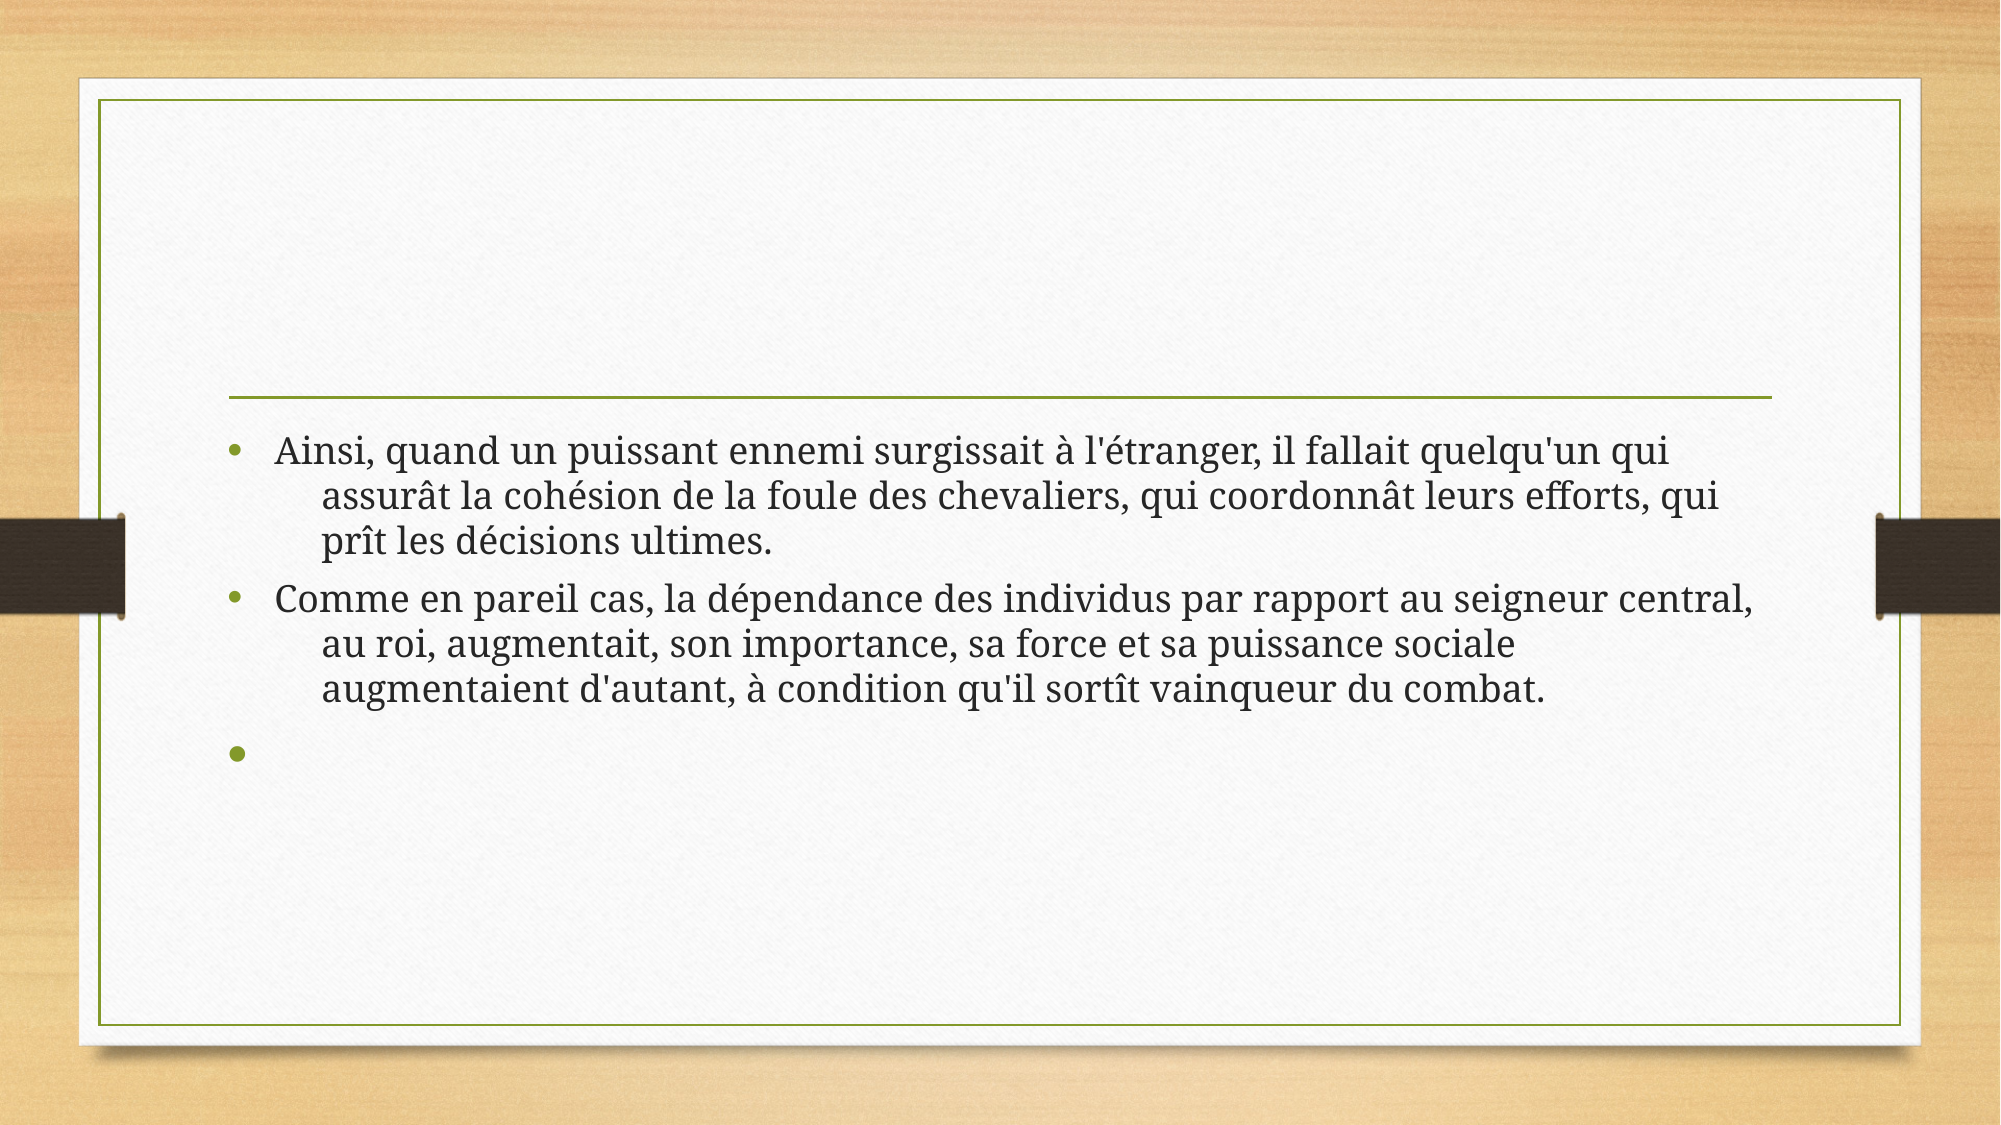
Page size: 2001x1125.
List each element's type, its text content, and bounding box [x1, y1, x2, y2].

list Ainsi, quand un puissant ennemi surgissait à l'étranger, il fallait quelqu'un qui assurât la cohésion de la foule des chevaliers, qui coordonnât leurs efforts, qui prît les décisions ultimes. Comme en pareil cas, la dépendance des individus par rapport au seigneur central, au roi, augmentait, son importance, sa force et sa puissance sociale augmentaient d'autant, à condition qu'il sortît vainqueur du combat. [212, 419, 1788, 964]
